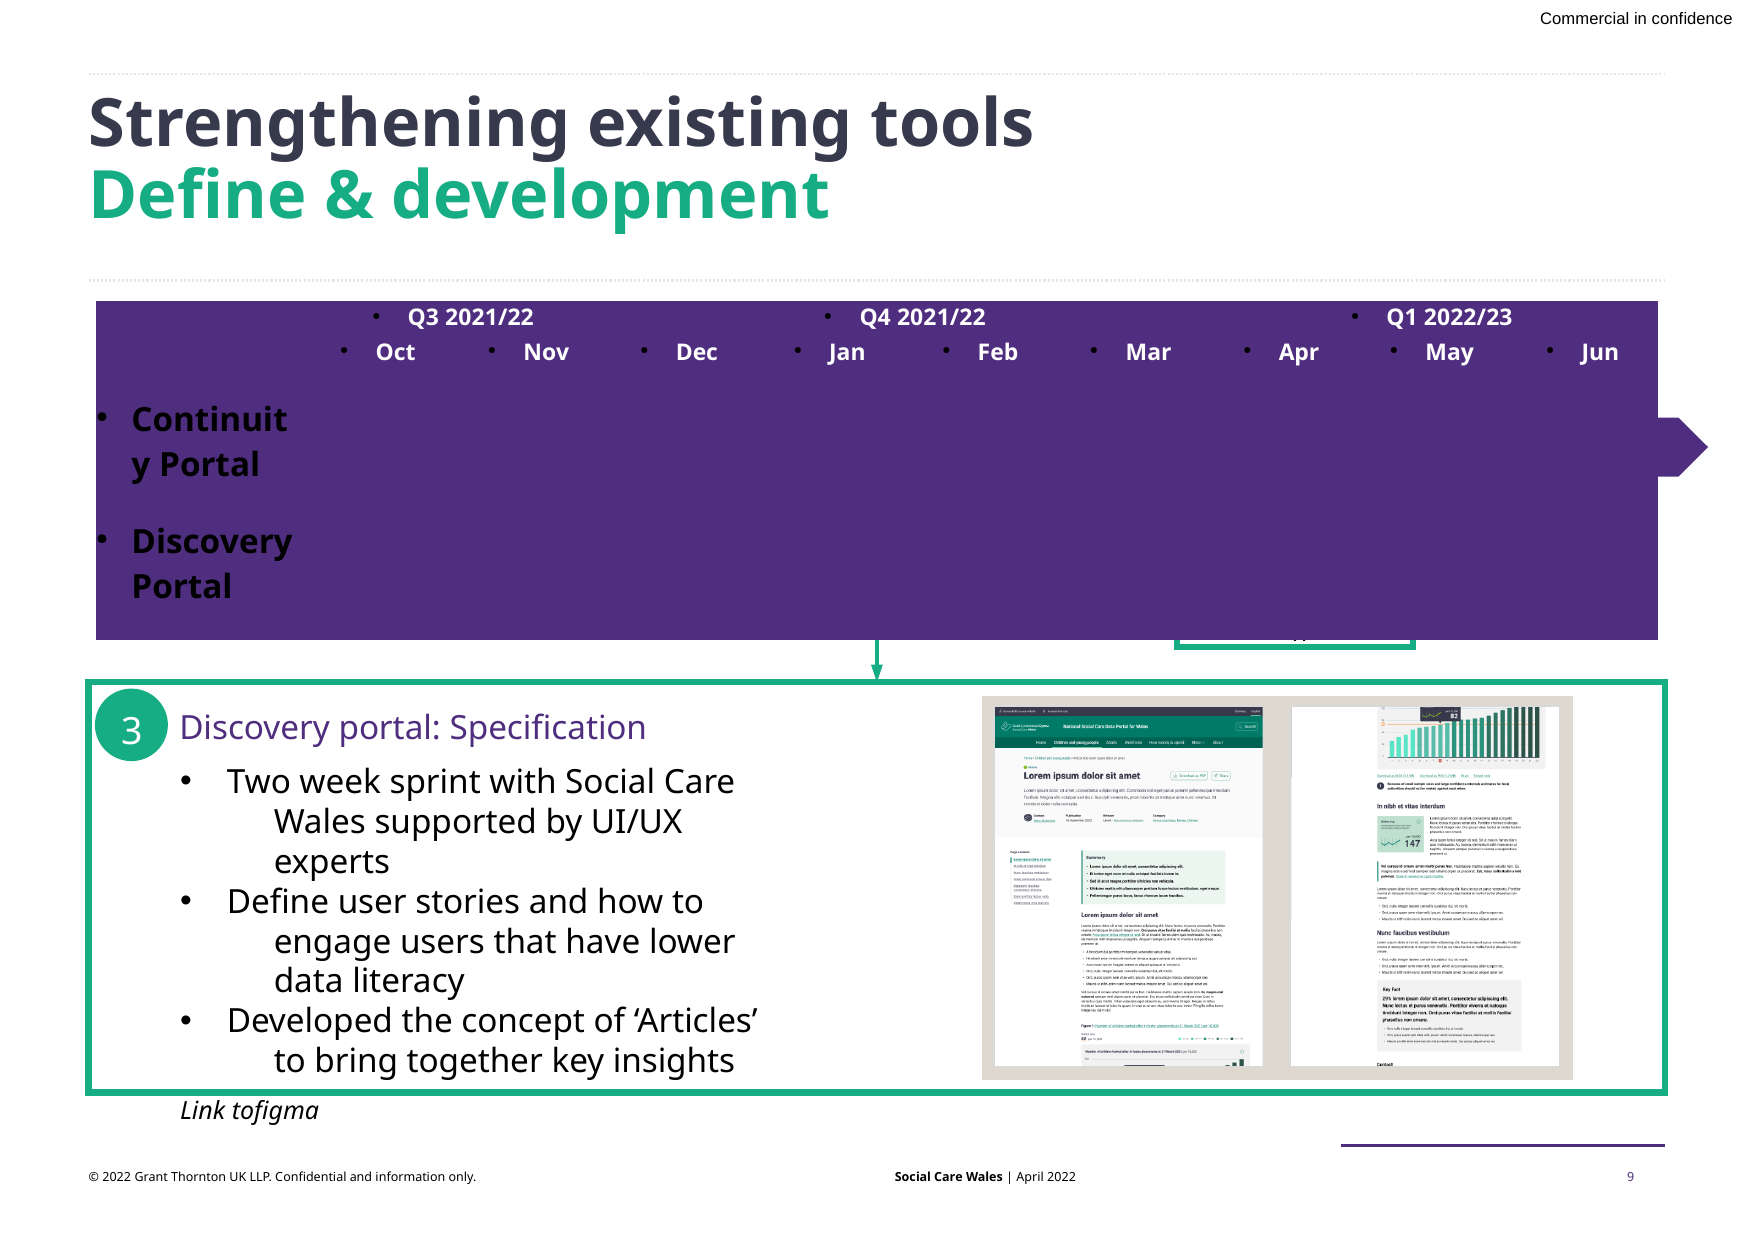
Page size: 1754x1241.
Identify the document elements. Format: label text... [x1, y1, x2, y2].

table_cell [453, 396, 604, 518]
table_cell [1507, 518, 1658, 640]
table_cell Mar [1056, 336, 1206, 396]
table_cell May [1357, 336, 1507, 396]
table_cell Jun [1507, 336, 1658, 396]
table_cell [453, 518, 604, 640]
table_header Q3 2021/22 [303, 301, 604, 336]
text_box Host [1658, 417, 1709, 477]
table_cell [905, 396, 1056, 518]
table_cell [1507, 396, 1658, 518]
table_cell Continuity Portal [96, 396, 303, 518]
table_cell [303, 396, 453, 518]
table_cell [1056, 518, 1206, 640]
table_cell [303, 518, 453, 640]
table_cell Apr [1206, 336, 1357, 396]
table_cell Oct [303, 336, 453, 396]
text_box 3 [95, 689, 167, 761]
table_header Q1 2022/23 [1206, 301, 1658, 336]
text_box 9 [1627, 1169, 1666, 1185]
picture [1290, 706, 1559, 1066]
table_cell [754, 396, 905, 518]
table_cell [604, 396, 754, 518]
table_cell [1357, 396, 1507, 518]
table_cell [754, 518, 905, 640]
table_header [96, 301, 303, 396]
table_cell Dec [604, 336, 754, 396]
text_box Discovery portal: Specification [89, 682, 1665, 1092]
table_cell [604, 518, 754, 640]
table_cell [1357, 518, 1507, 640]
table_cell [1206, 396, 1357, 518]
table_header Q4 2021/22 [604, 301, 1206, 336]
table_cell Nov [453, 336, 604, 396]
table_cell Jan [754, 336, 905, 396]
table_cell [1056, 396, 1206, 518]
table_cell Feb [905, 336, 1056, 396]
picture [994, 706, 1263, 1066]
table_cell [905, 518, 1056, 640]
table_cell [1206, 518, 1357, 640]
text_box Two week sprint with Social Care Wales supported by UI/UX experts Define user stories and how to engage users that have lower data literacy Developed the concept of ‘Articles’ to bring together key insights Link to figma [180, 760, 782, 1089]
title Strengthening existing tools Define & development [88, 88, 1666, 281]
table_cell Discovery Portal [96, 518, 303, 640]
